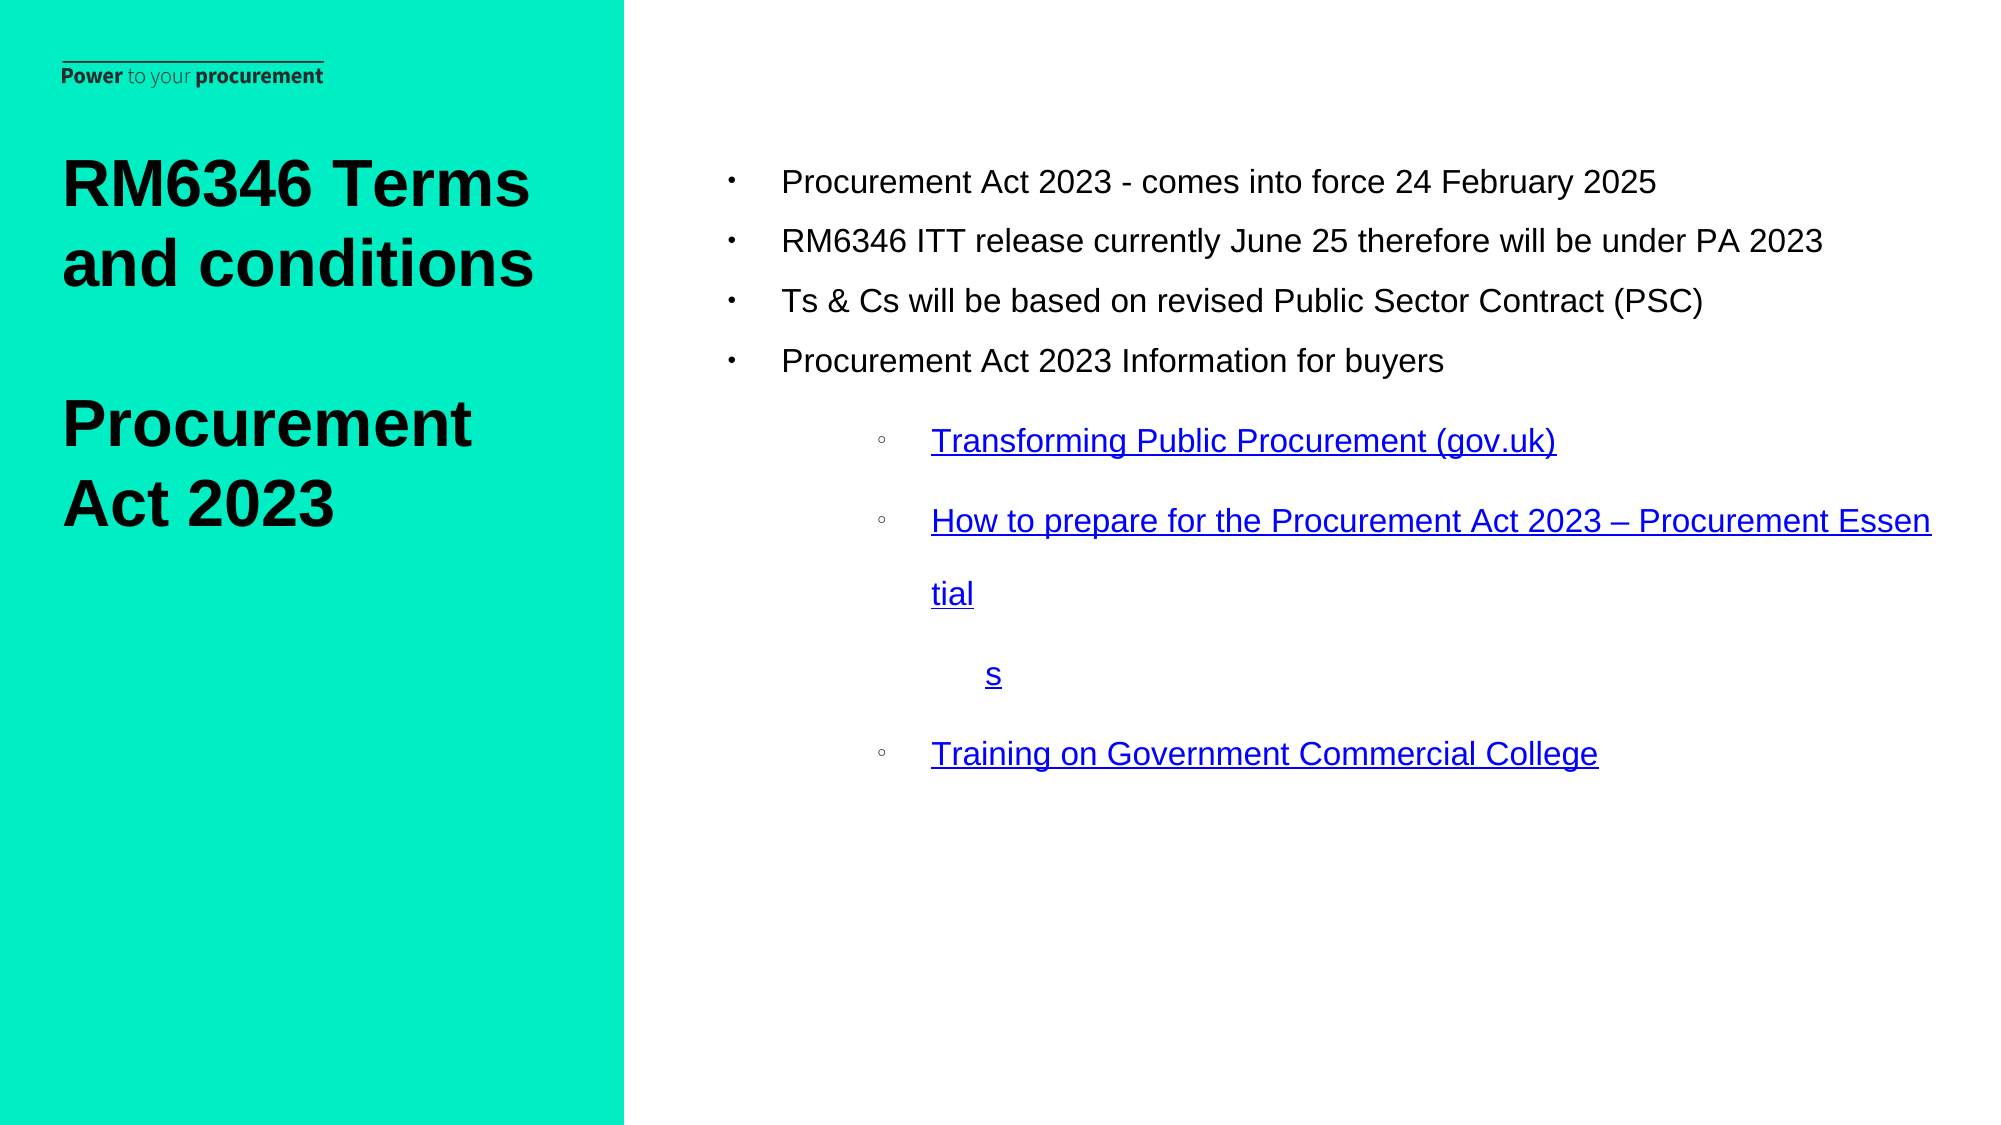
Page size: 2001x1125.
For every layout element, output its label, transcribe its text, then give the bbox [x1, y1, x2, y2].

title Procurement Act 2023 - comes into force 24 February 2025 RM6346 ITT release currently June 25 therefore will be under PA 2023 Ts & Cs will be based on revised Public Sector Contract (PSC) Procurement Act 2023 Information for buyers Transforming Public Procurement (gov.uk) How to prepare for the Procurement Act 2023 – Procurement Essentials Training on Government Commercial College [685, 139, 1938, 935]
title RM6346 Terms and conditions Procurement Act 2023 [62, 139, 564, 279]
